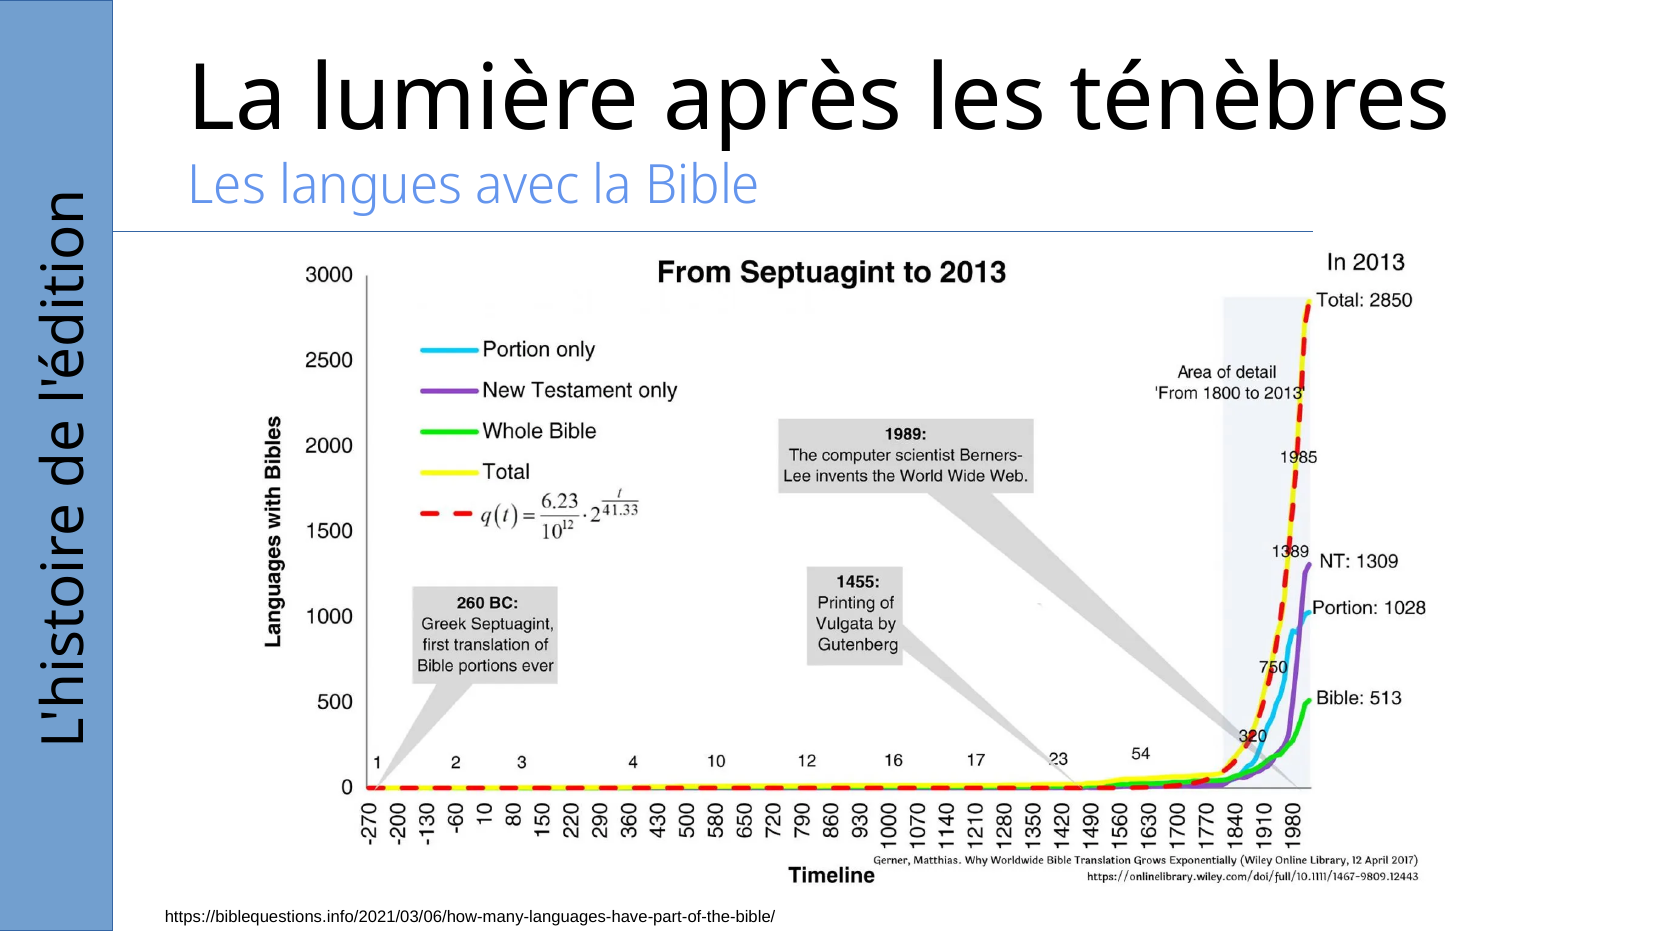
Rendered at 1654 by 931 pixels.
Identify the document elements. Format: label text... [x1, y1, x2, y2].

picture [262, 250, 1426, 887]
title Les langues avec la Bible [187, 125, 1571, 239]
text_box L'histoire de l'édition [13, 37, 105, 901]
text_box [0, 0, 113, 931]
text_box https://biblequestions.info/2021/03/06/how-many-languages-have-part-of-the-bible/ [150, 900, 1088, 931]
title La lumière après les ténèbres [187, 33, 1571, 125]
